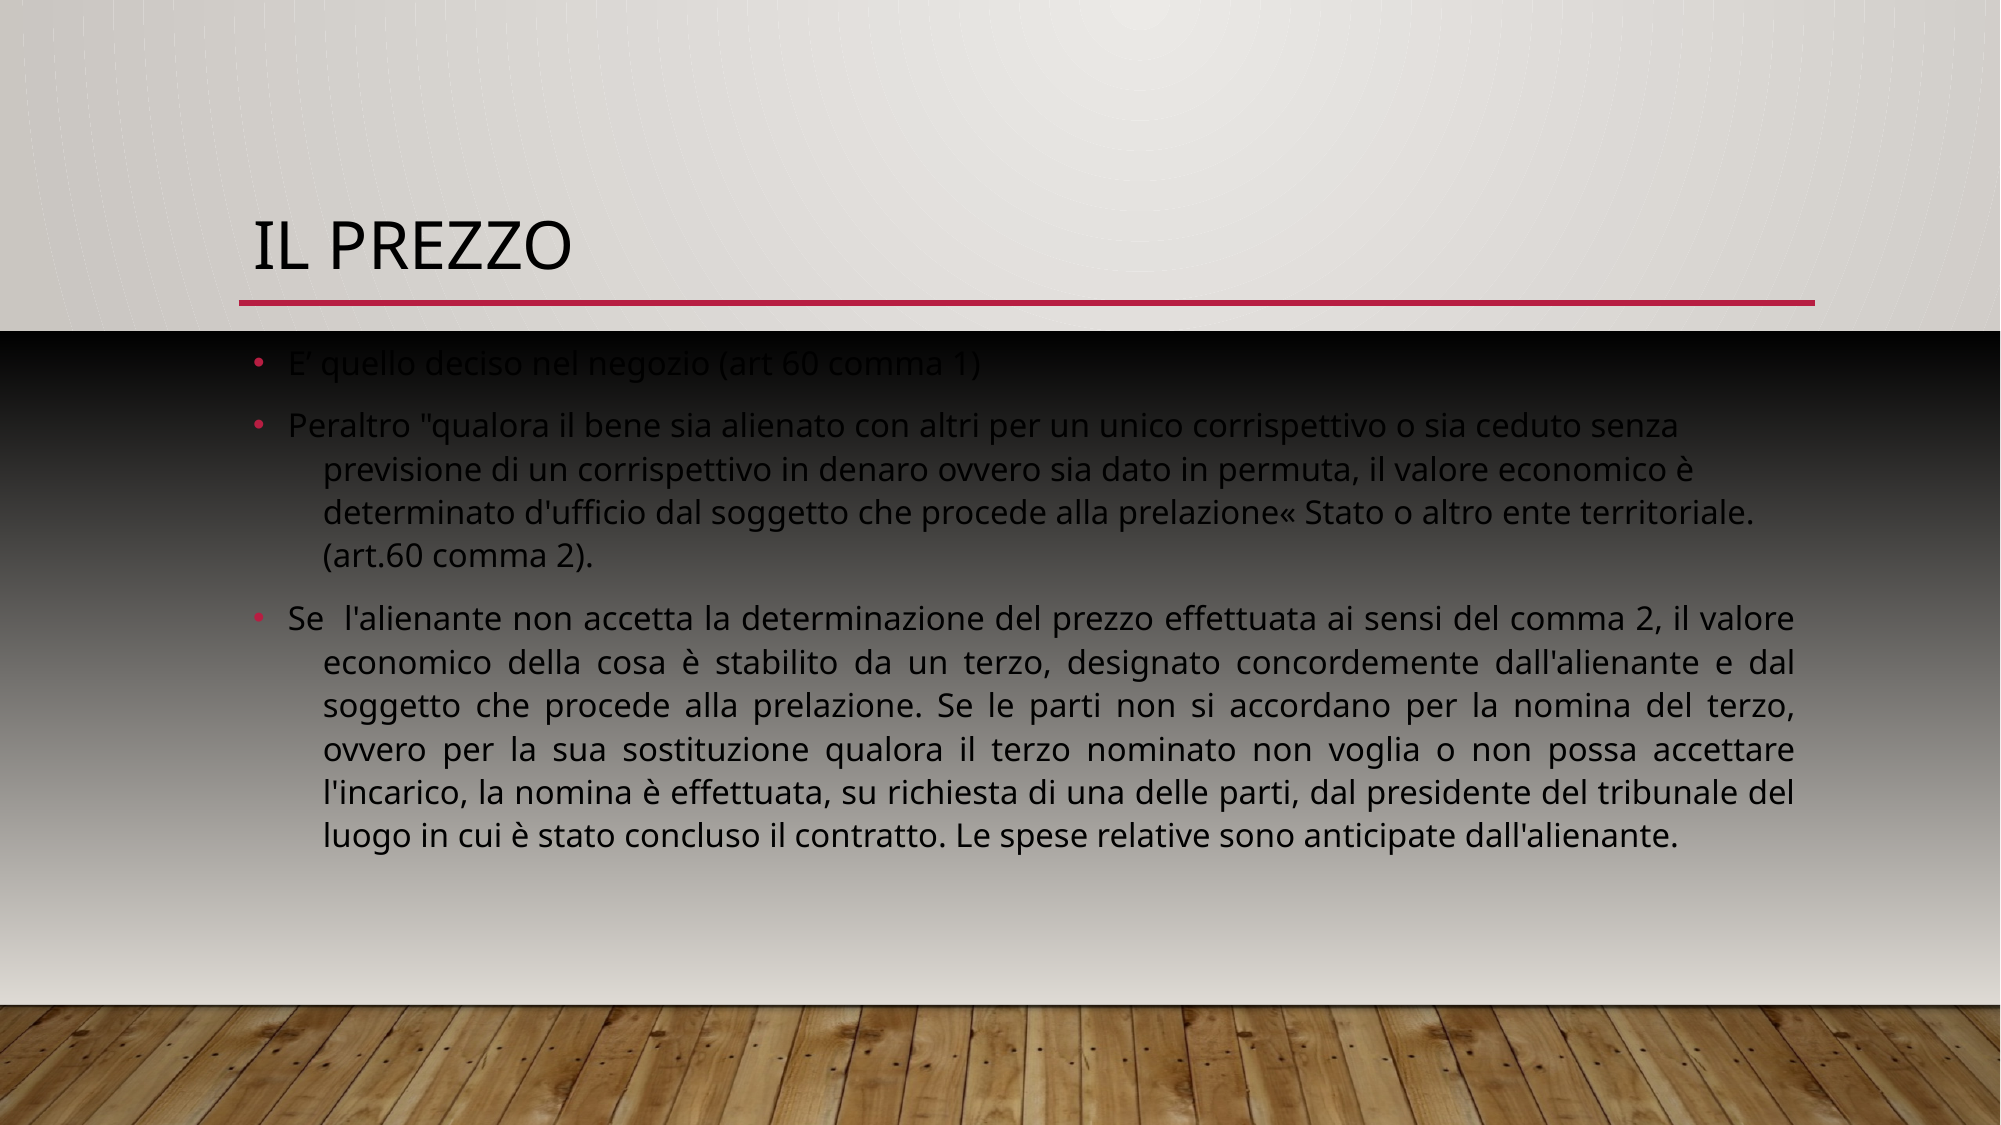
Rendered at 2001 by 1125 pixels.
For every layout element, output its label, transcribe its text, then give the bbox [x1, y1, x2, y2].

list E’ quello deciso nel negozio (art 60 comma 1) Peraltro "qualora il bene sia alienato con altri per un unico corrispettivo o sia ceduto senza previsione di un corrispettivo in denaro ovvero sia dato in permuta, il valore economico è determinato d'ufficio dal soggetto che procede alla prelazione« Stato o altro ente territoriale. (art.60 comma 2). Se l'alienante non accetta la determinazione del prezzo effettuata ai sensi del comma 2, il valore economico della cosa è stabilito da un terzo, designato concordemente dall'alienante e dal soggetto che procede alla prelazione. Se le parti non si accordano per la nomina del terzo, ovvero per la sua sostituzione qualora il terzo nominato non voglia o non possa accettare l'incarico, la nomina è effettuata, su richiesta di una delle parti, dal presidente del tribunale del luogo in cui è stato concluso il contratto. Le spese relative sono anticipate dall'alienante. [238, 330, 1814, 897]
title Il prezzo [238, 131, 1814, 305]
